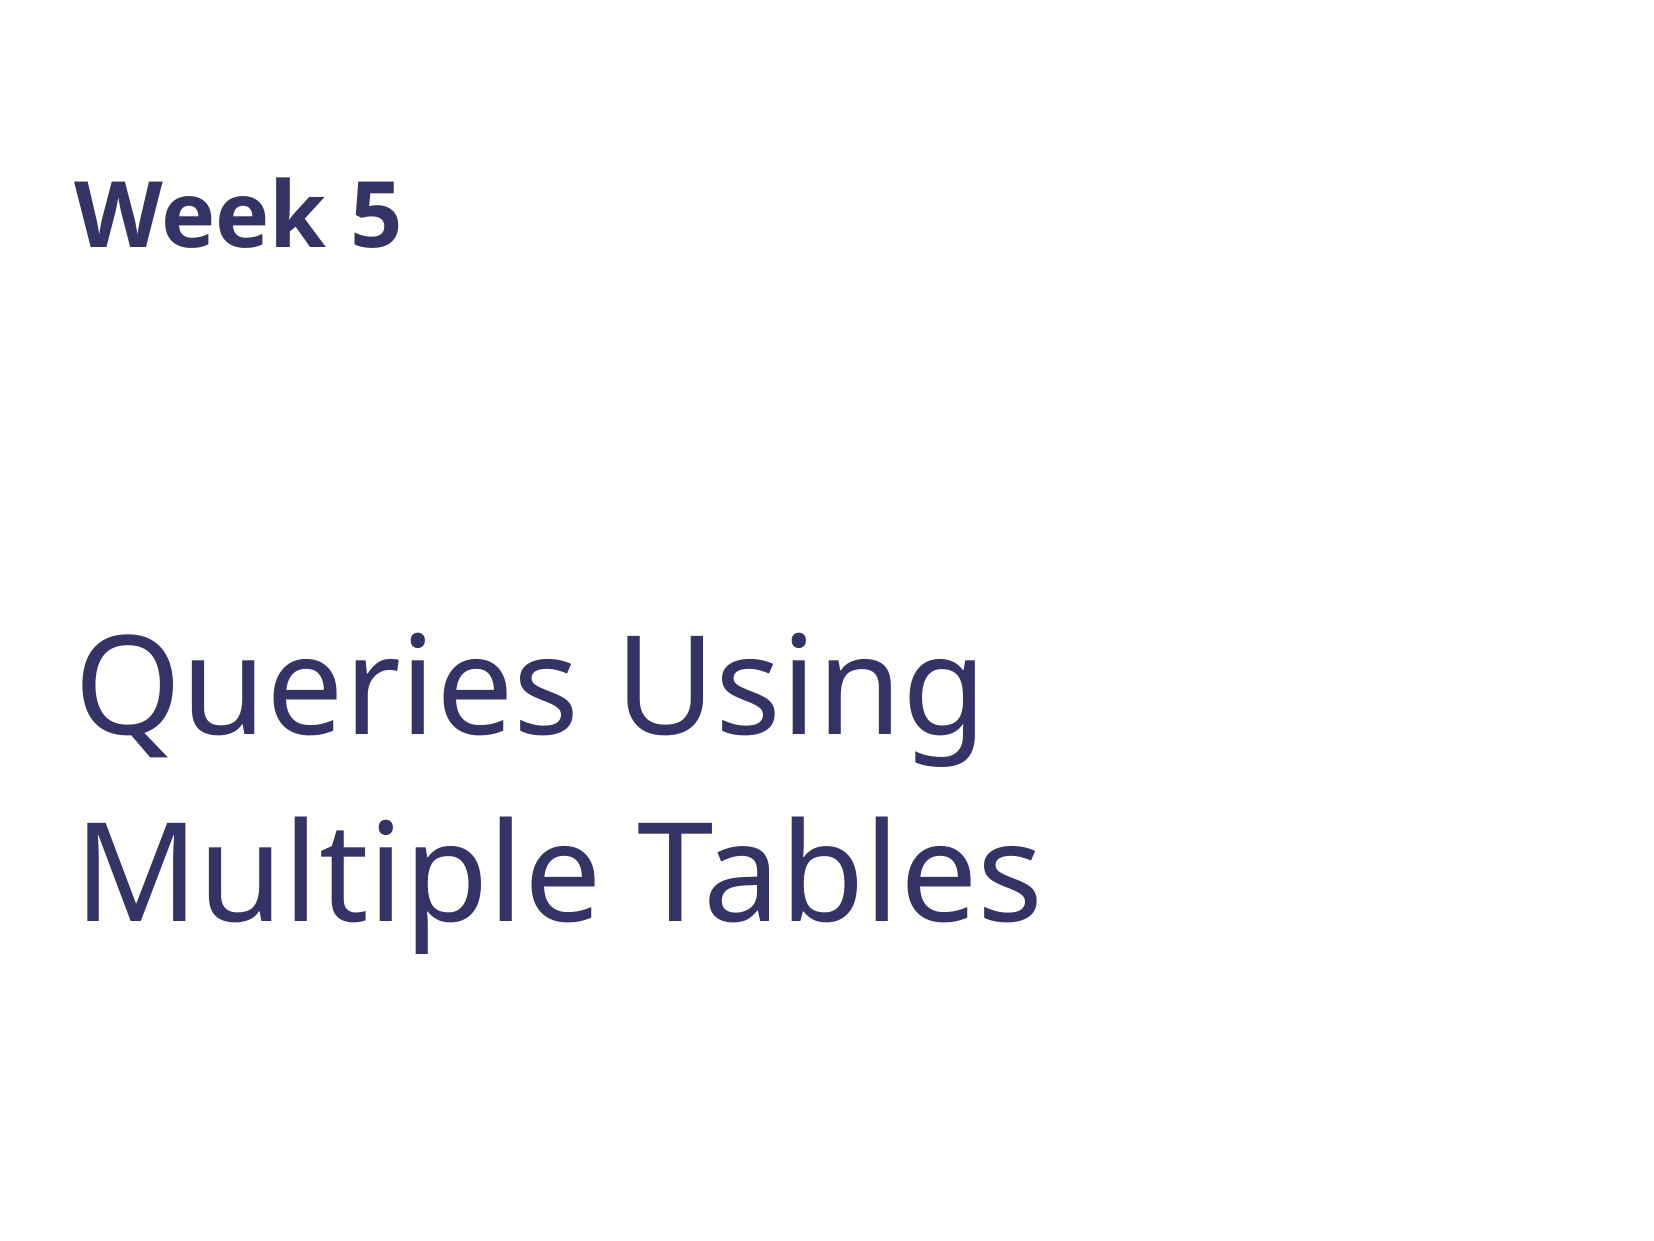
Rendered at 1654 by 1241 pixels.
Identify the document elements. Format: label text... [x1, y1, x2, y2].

title Week 5 Queries Using Multiple Tables [74, 150, 1651, 1163]
